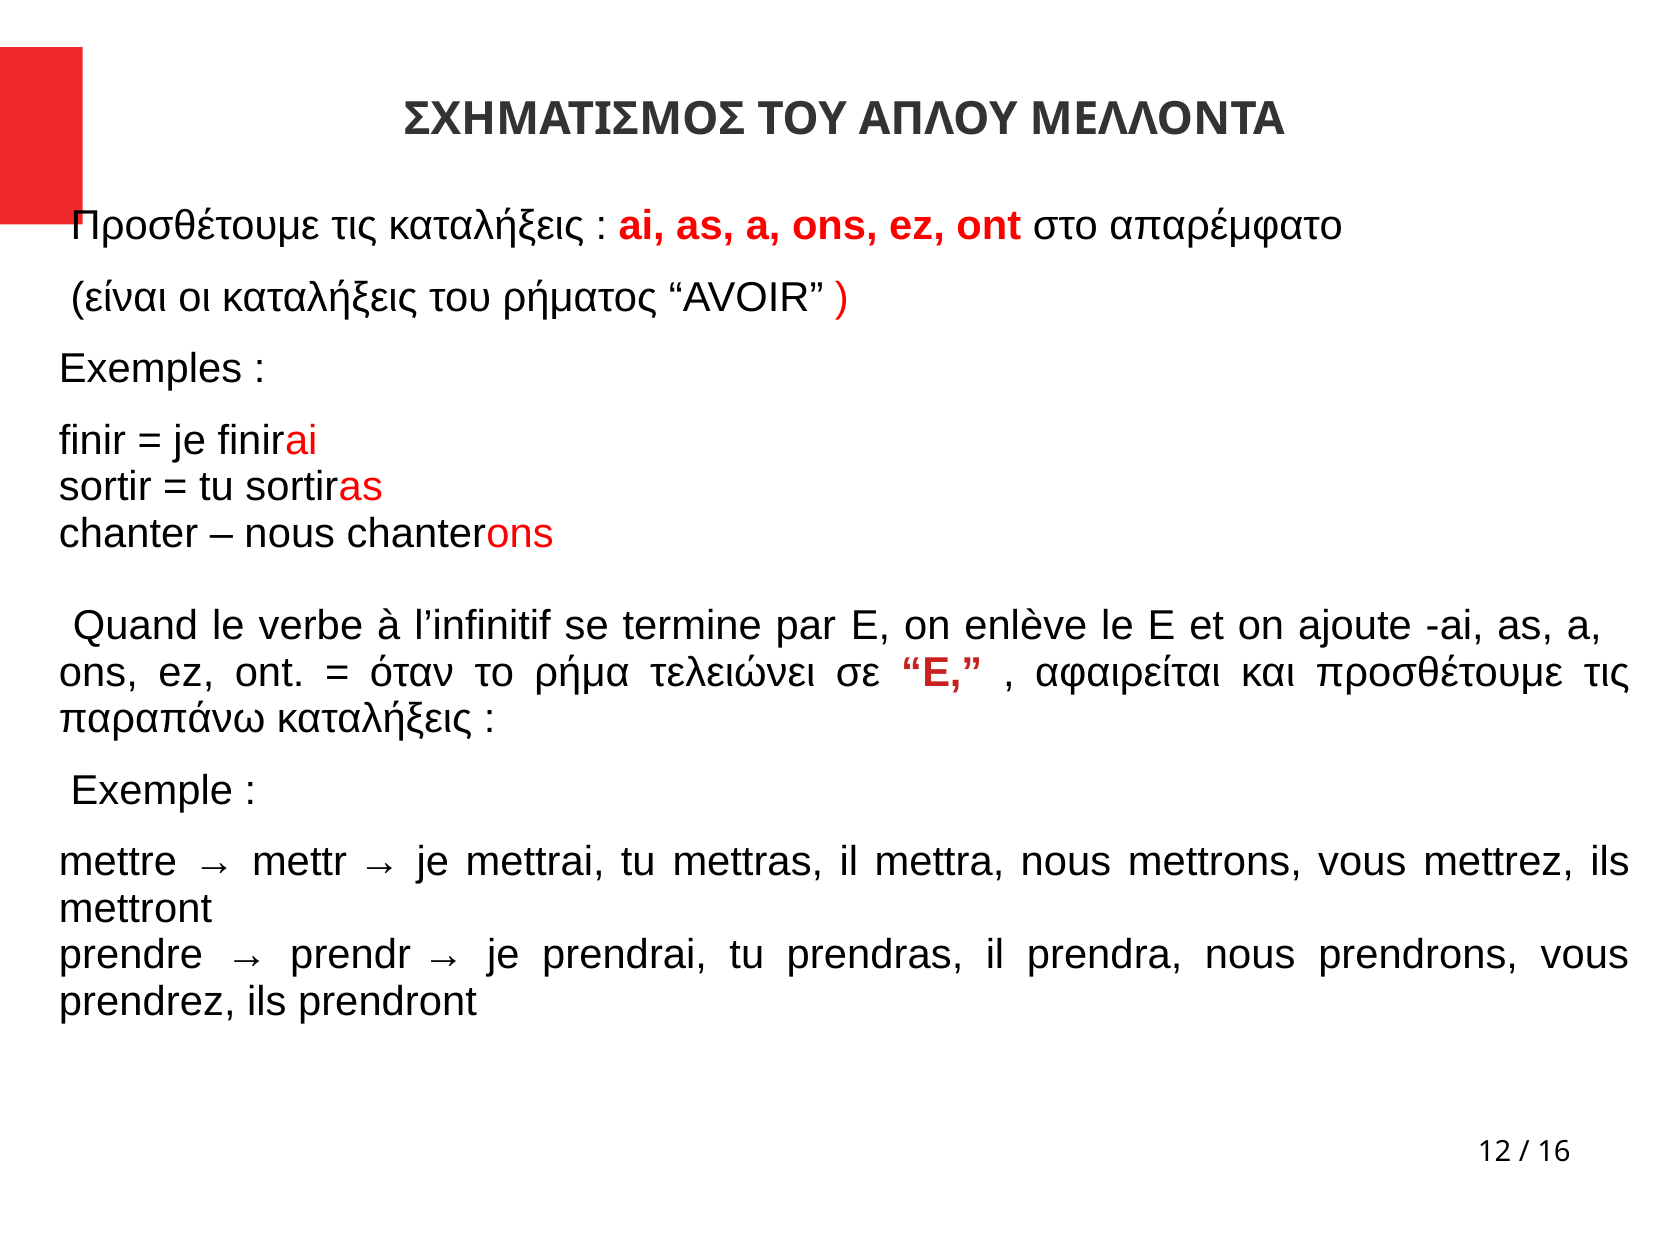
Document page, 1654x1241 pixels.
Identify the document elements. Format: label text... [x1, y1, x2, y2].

title ΣΧΗΜΑΤΙΣΜΟΣ ΤΟΥ ΑΠΛΟΥ ΜΕΛΛΟΝΤΑ [118, 35, 1571, 199]
list Προσθέτουμε τις καταλήξεις : ai, as, a, ons, ez, ont στο απαρέμφατο (είναι οι καταλήξεις του ρήματος “AVOIR” ) Exemples : finir = je finirai sortir = tu sortiras chanter – nous chanterons Quand le verbe à l’infinitif se termine par E, on enlève le E et on ajoute -ai, as, a, ons, ez, ont. = όταν το ρήμα τελειώνει σε “E,” , αφαιρείται και προσθέτουμε τις παραπάνω καταλήξεις : Exemple : mettre → mettr → je mettrai, tu mettras, il mettra, nous mettrons, vous mettrez, ils mettront prendre → prendr → je prendrai, tu prendras, il prendra, nous prendrons, vous prendrez, ils prendront [59, 201, 1630, 1241]
